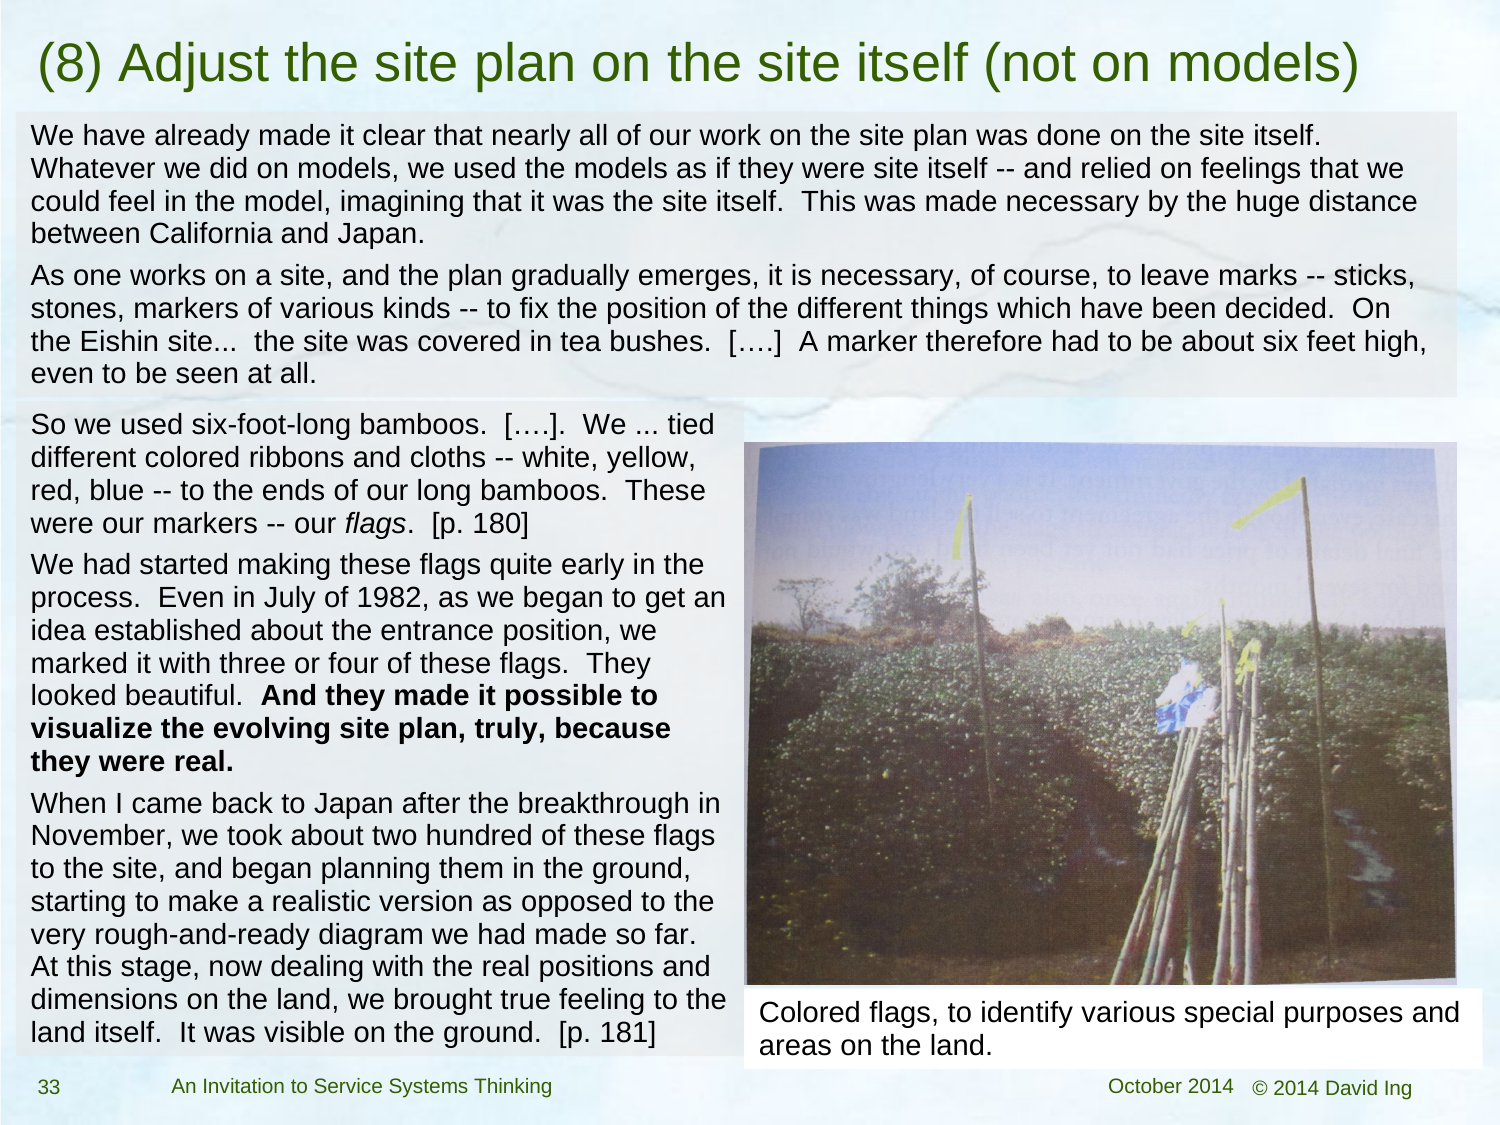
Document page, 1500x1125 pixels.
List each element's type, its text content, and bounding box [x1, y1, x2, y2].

text_box We have already made it clear that nearly all of our work on the site plan was done on the site itself. Whatever we did on models, we used the models as if they were site itself -- and relied on feelings that we could feel in the model, imagining that it was the site itself. This was made necessary by the huge distance between California and Japan. As one works on a site, and the plan gradually emerges, it is necessary, of course, to leave marks -- sticks, stones, markers of various kinds -- to fix the position of the different things which have been decided. On the Eishin site... the site was covered in tea bushes. [….] A marker therefore had to be about six feet high, even to be seen at all. [15, 111, 1457, 398]
picture [0, 0, 1500, 1125]
text_box Colored flags, to identify various special purposes and areas on the land. [744, 988, 1483, 1069]
title (8) Adjust the site plan on the site itself (not on models) [37, 37, 1463, 236]
text_box So we used six-foot-long bamboos. [….]. We ... tied different colored ribbons and cloths -- white, yellow, red, blue -- to the ends of our long bamboos. These were our markers -- our flags. [p. 180] We had started making these flags quite early in the process. Even in July of 1982, as we began to get an idea established about the entrance position, we marked it with three or four of these flags. They looked beautiful. And they made it possible to visualize the evolving site plan, truly, because they were real. When I came back to Japan after the breakthrough in November, we took about two hundred of these flags to the site, and began planning them in the ground, starting to make a realistic version as opposed to the very rough-and-ready diagram we had made so far. At this stage, now dealing with the real positions and dimensions on the land, we brought true feeling to the land itself. It was visible on the ground. [p. 181] [15, 400, 745, 1057]
